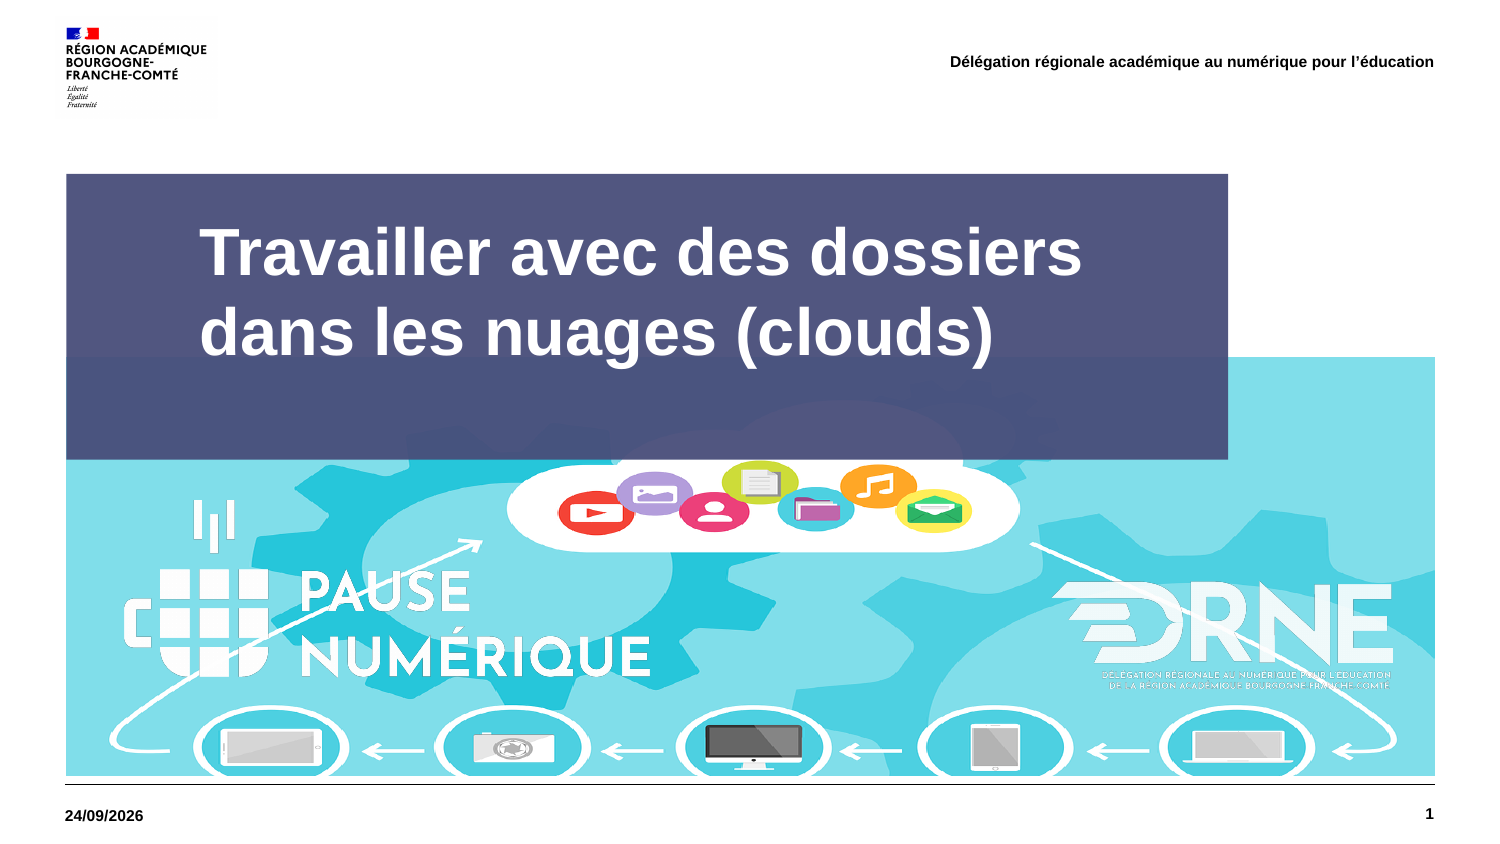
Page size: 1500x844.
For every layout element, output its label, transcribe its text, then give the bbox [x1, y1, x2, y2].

text_box Travailler avec des dossiers dans les nuages (clouds) [66, 173, 1229, 460]
picture [55, 16, 218, 119]
text_box 31/01/2023 [64, 787, 251, 843]
picture [66, 357, 1435, 776]
text_box Délégation régionale académique au numérique pour l’éducation [470, 32, 1435, 91]
text_box <numéro> [1213, 784, 1435, 843]
